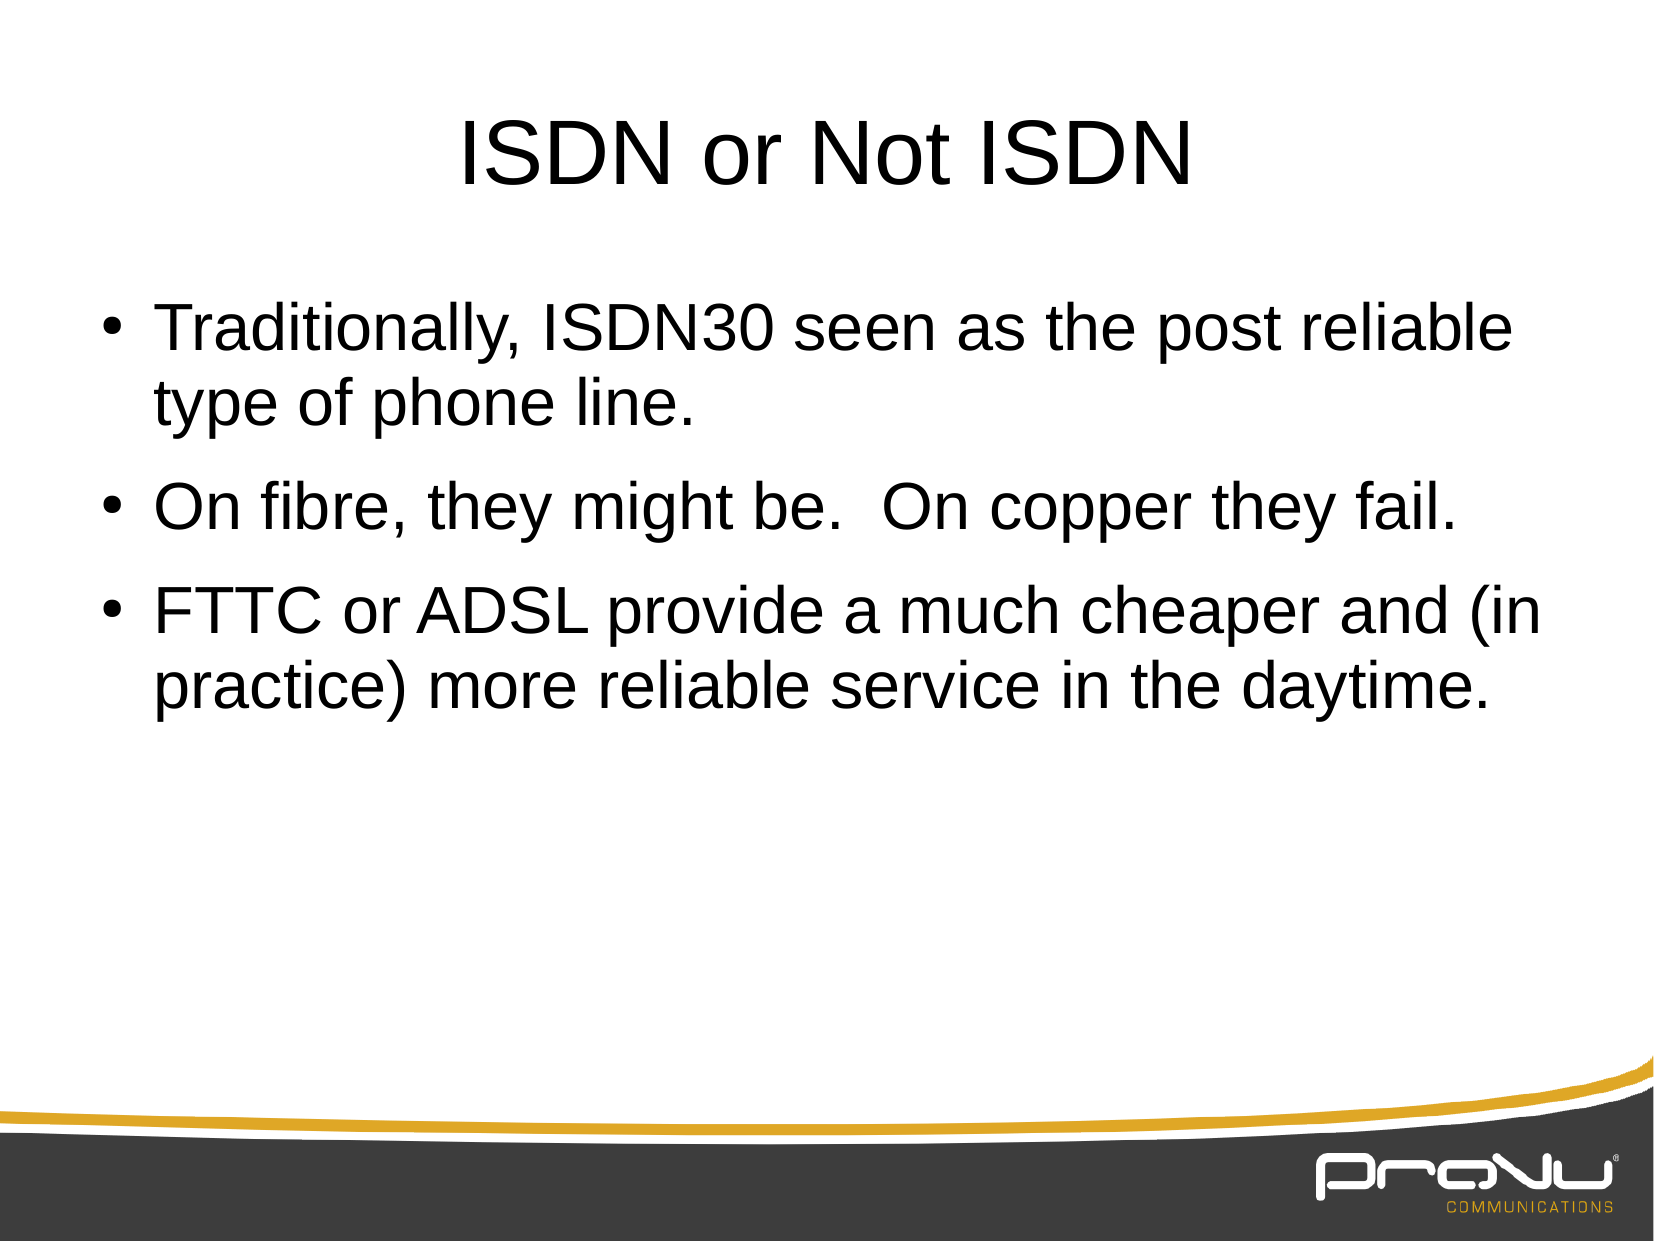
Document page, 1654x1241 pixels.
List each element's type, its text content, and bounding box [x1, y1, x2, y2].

list Traditionally, ISDN30 seen as the post reliable type of phone line. On fibre, they might be. On copper they fail. FTTC or ADSL provide a much cheaper and (in practice) more reliable service in the daytime. [82, 290, 1571, 1109]
picture [0, 1039, 1654, 1241]
title ISDN or Not ISDN [82, 49, 1571, 257]
